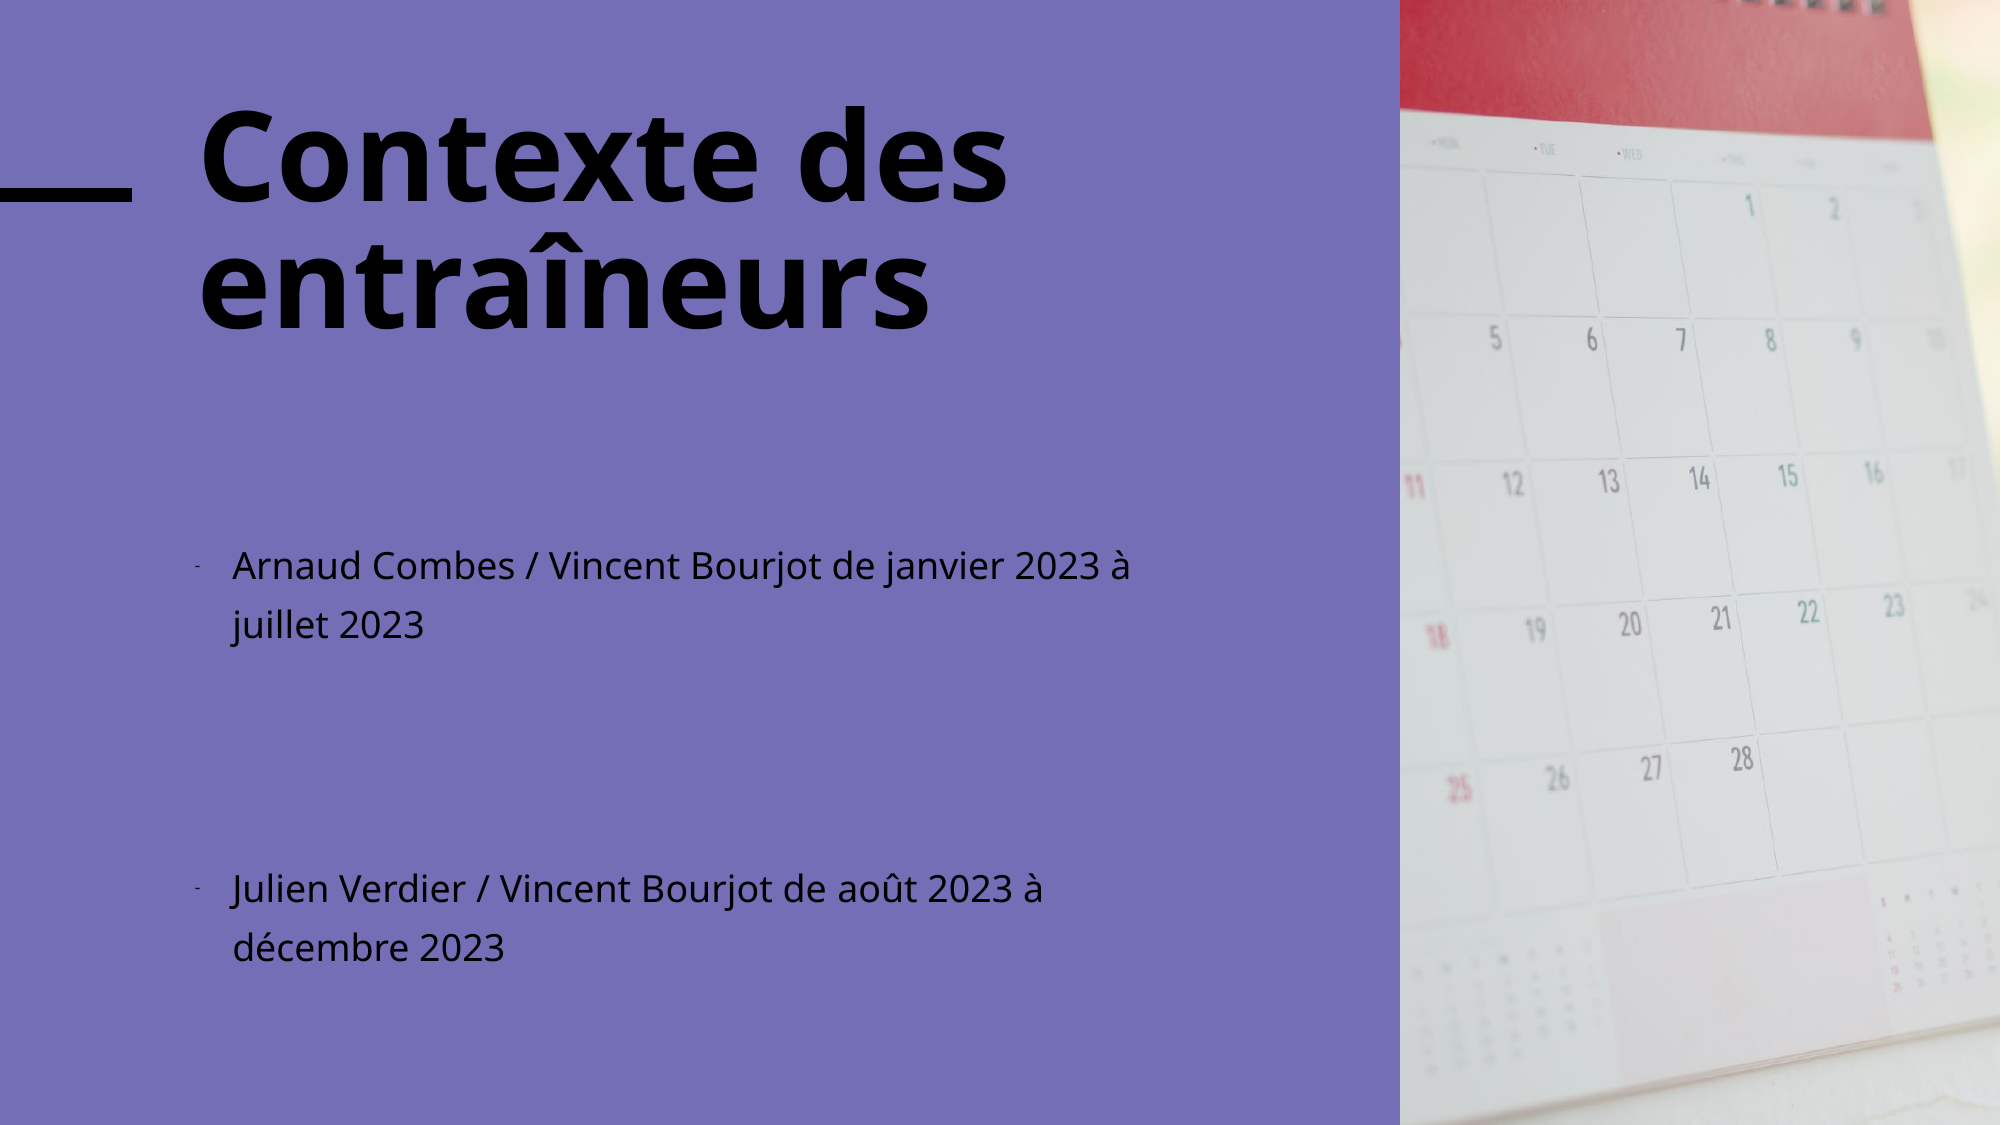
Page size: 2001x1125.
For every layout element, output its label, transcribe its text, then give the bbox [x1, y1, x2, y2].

text_box [0, 0, 1400, 1125]
list Arnaud Combes / Vincent Bourjot de janvier 2023 à juillet 2023 Julien Verdier / Vincent Bourjot de août 2023 à décembre 2023 [180, 521, 1201, 1032]
picture [1400, 0, 2000, 1125]
title Contexte des entraîneurs [182, 91, 1218, 428]
